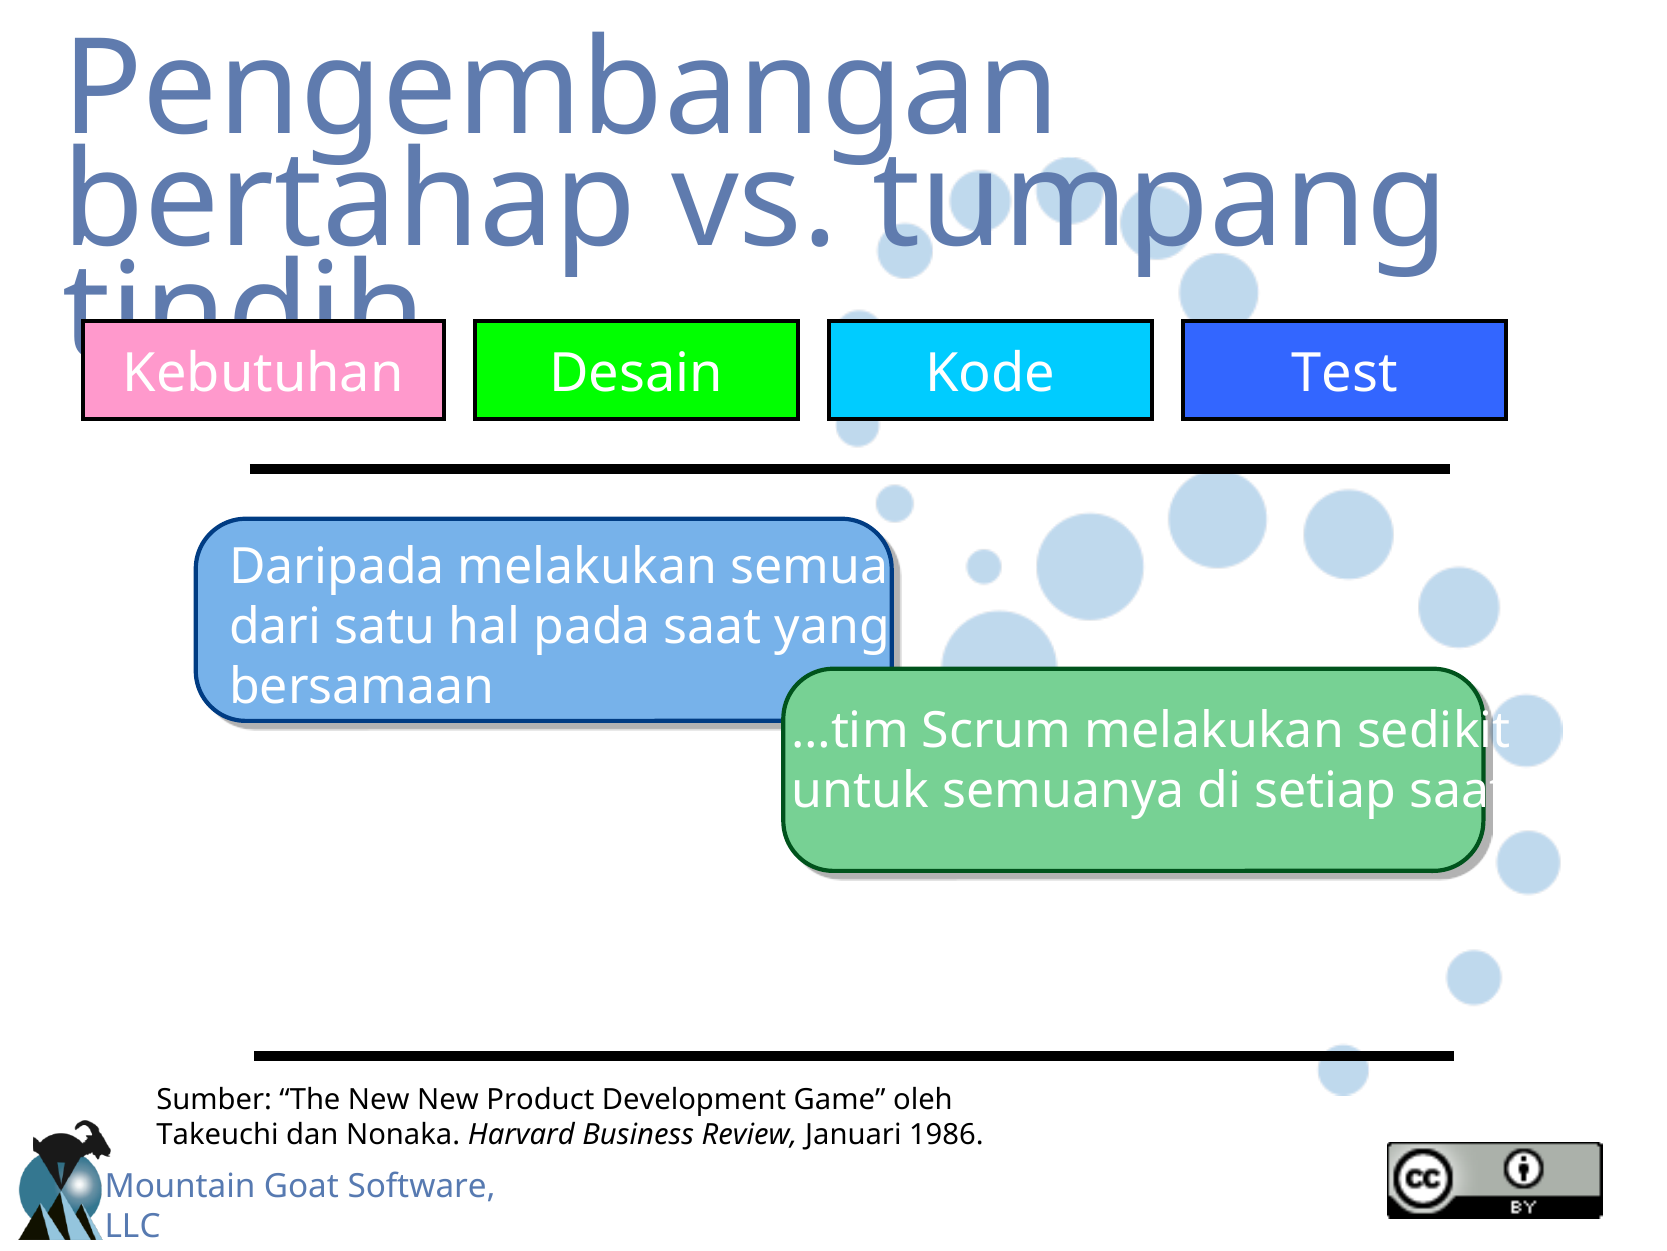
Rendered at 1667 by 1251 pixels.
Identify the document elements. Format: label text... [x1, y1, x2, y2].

picture [1387, 1142, 1603, 1219]
text_box [414, 690, 427, 700]
picture [18, 1120, 111, 1240]
text_box Kebutuhan [83, 320, 444, 419]
text_box …tim Scrum melakukan sedikit untuk semuanya di setiap saat [783, 689, 1521, 913]
text_box Desain [474, 320, 798, 419]
text_box Sumber: “The New New Product Development Game” oleh Takeuchi dan Nonaka. Harvard Business Review, Januari 1986. [156, 1074, 1034, 1157]
text_box Daripada melakukan semua dari satu hal pada saat yang bersamaan [220, 525, 921, 688]
picture [835, 301, 1563, 1096]
text_box [195, 525, 1474, 721]
text_box Kode [829, 320, 1153, 419]
text_box [339, 690, 352, 700]
text_box [442, 690, 455, 700]
text_box [221, 518, 866, 525]
title Pengembangan bertahap vs. tumpang tindih [56, 37, 1609, 301]
text_box [238, 688, 252, 700]
text_box Test [1183, 320, 1507, 419]
